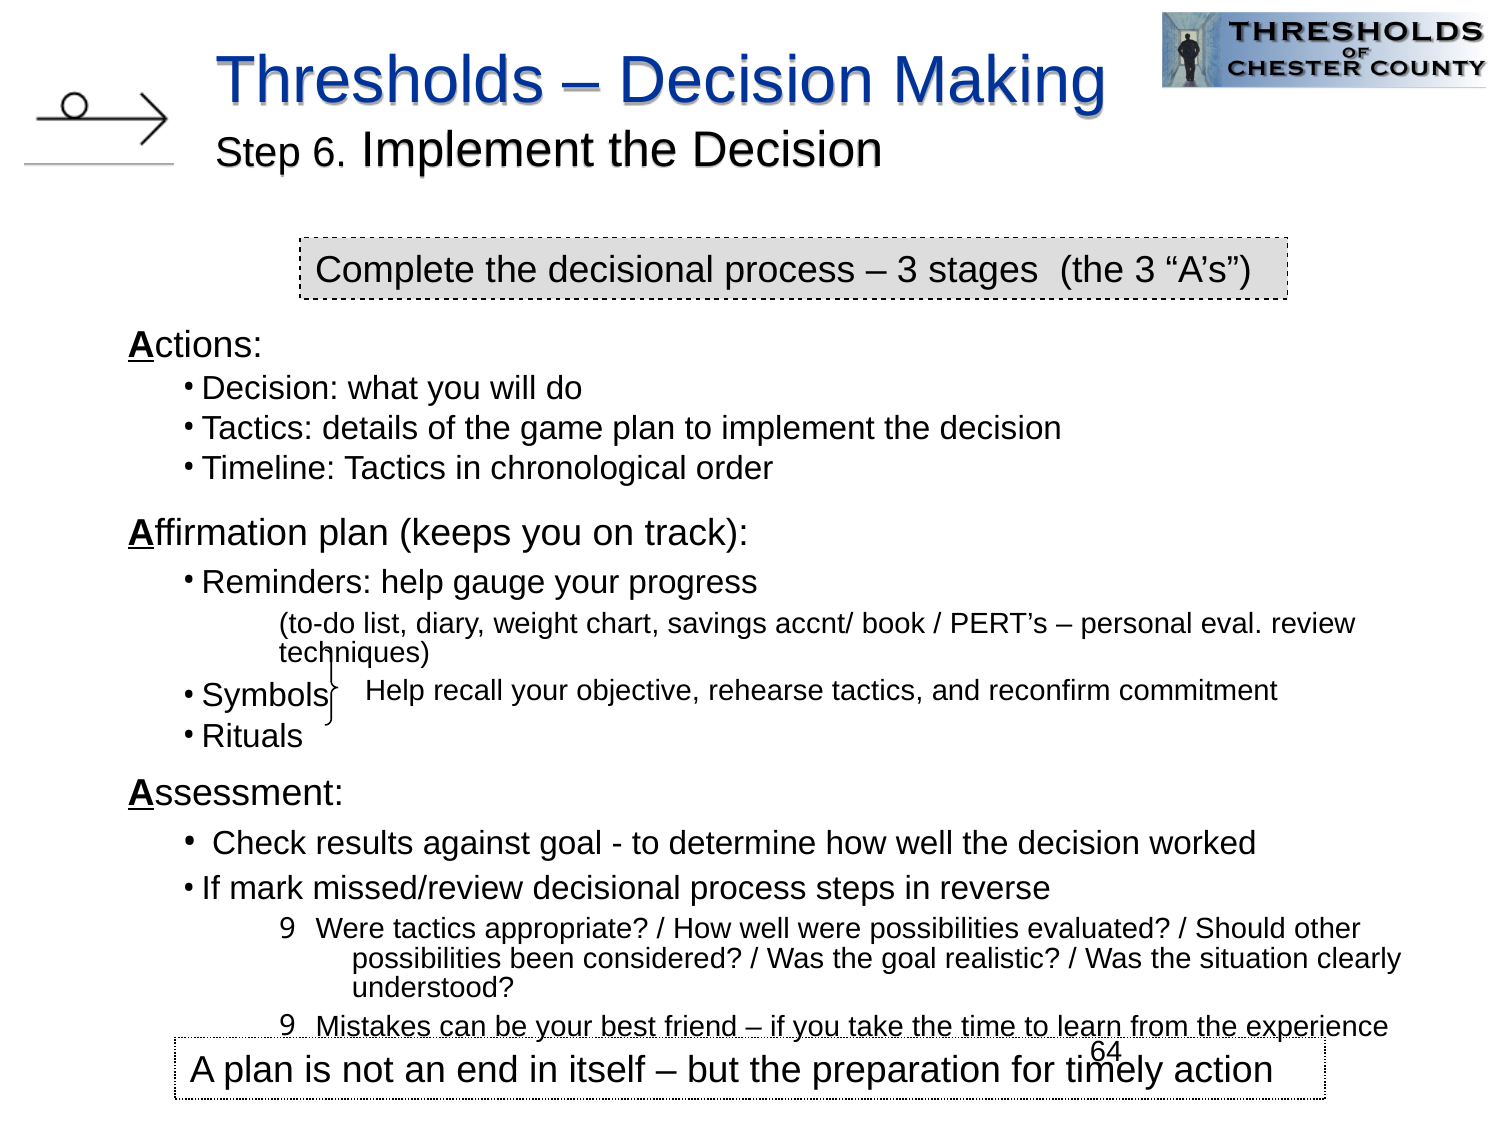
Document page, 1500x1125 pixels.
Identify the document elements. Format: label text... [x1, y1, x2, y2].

text_box A plan is not an end in itself – but the preparation for timely action [174, 1037, 1074, 1100]
text_box Affirmation plan (keeps you on track): Reminders: help gauge your progress (to-do list, diary, weight chart, savings accnt/ book / PERT’s – personal eval. review techniques) Symbols Rituals [112, 500, 1463, 712]
text_box Help recall your objective, rehearse tactics, and reconfirm commitment [350, 662, 1301, 718]
text_box Actions: Decision: what you will do Tactics: details of the game plan to implement the decision Timeline: Tactics in chronological order [112, 312, 1176, 496]
title Thresholds – Decision Making Step 6. Implement the Decision [200, 12, 1213, 201]
text_box 64 [1074, 1025, 1388, 1101]
text_box Complete the decisional process – 3 stages (the 3 “A’s”) [300, 237, 1288, 300]
text_box Assessment: Check results against goal - to determine how well the decision worked If mark missed/review decisional process steps in reverse Were tactics appropriate? / How well were possibilities evaluated? / Should other possibilities been considered? / Was the goal realistic? / Was the situation clearly understood? Mistakes can be your best friend – if you take the time to learn from the experience [112, 712, 1463, 1027]
picture [24, 71, 175, 163]
